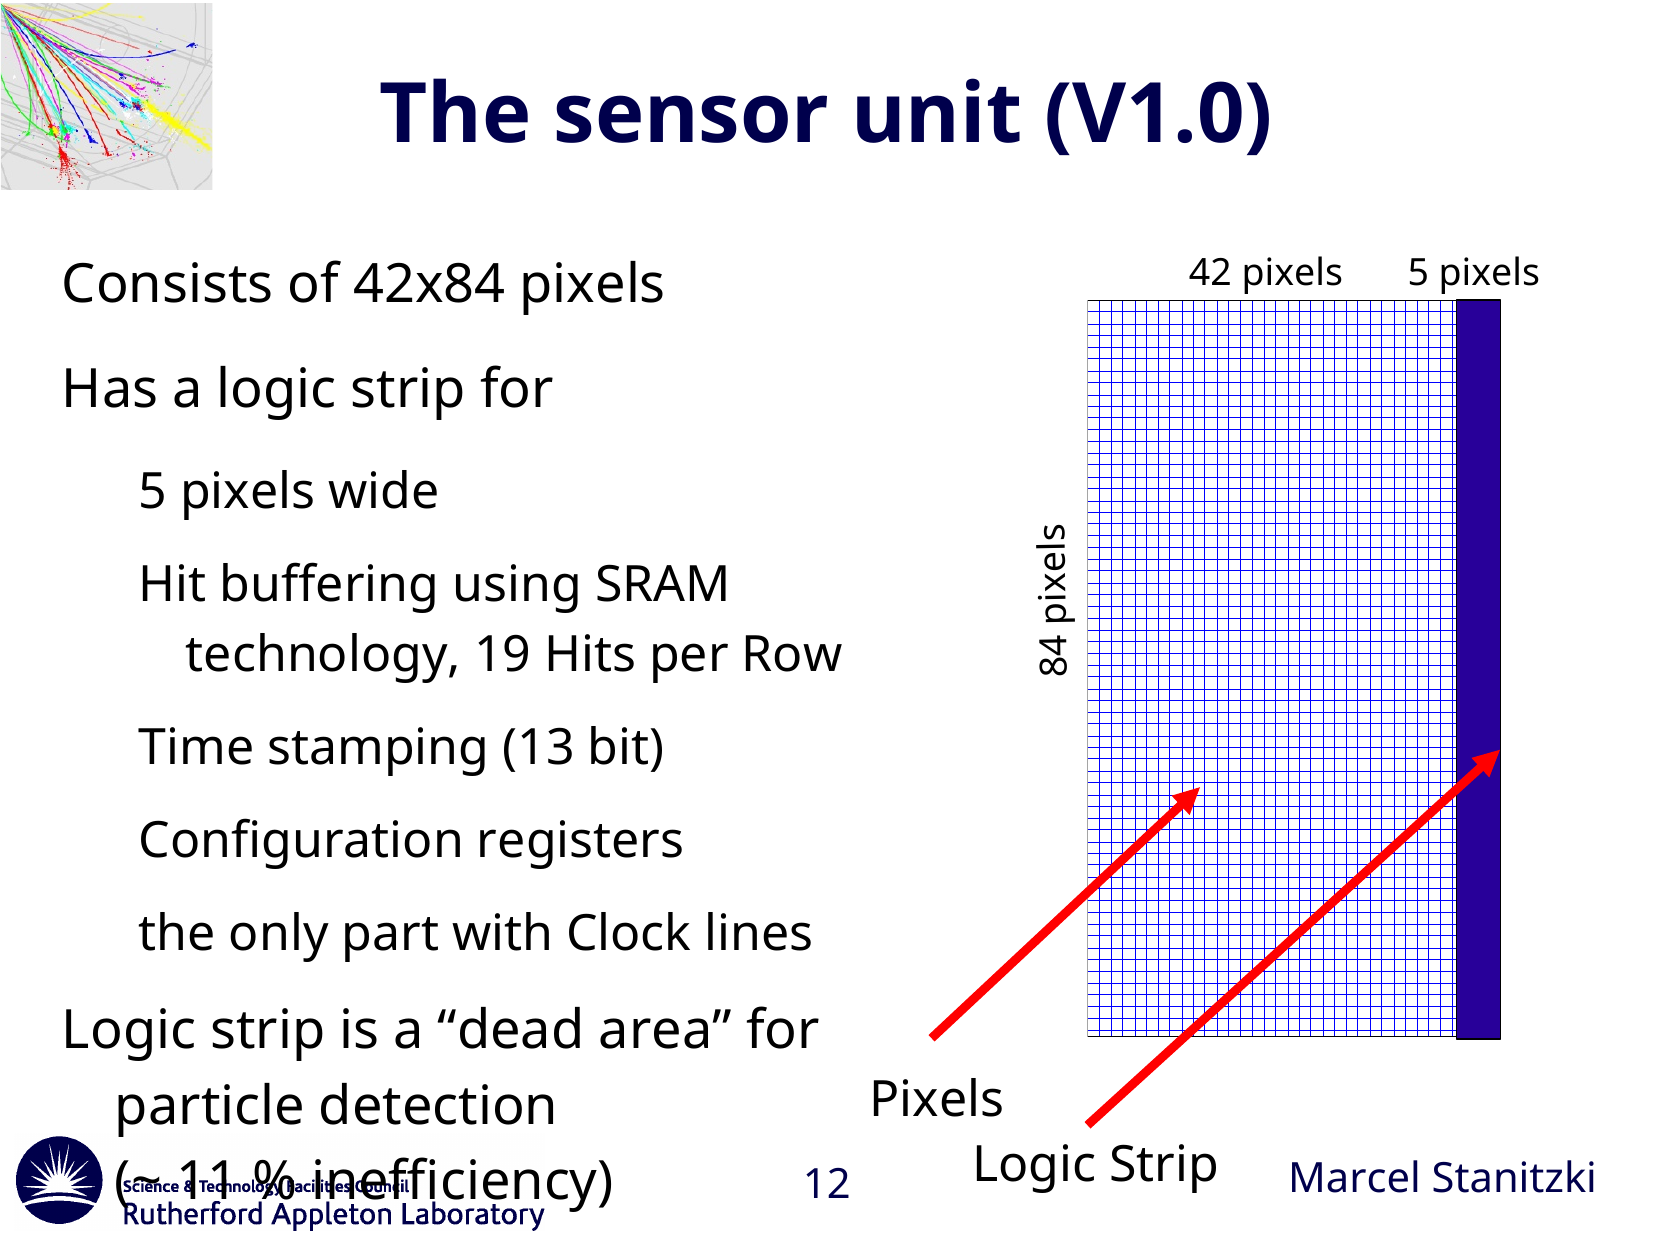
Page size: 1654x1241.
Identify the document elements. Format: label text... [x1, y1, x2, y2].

picture [1087, 300, 1456, 1039]
picture [14, 1133, 545, 1231]
text_box Pixels [854, 1054, 1026, 1130]
list Consists of 42x84 pixels Has a logic strip for 5 pixels wide Hit buffering using SRAM technology, 19 Hits per Row Time stamping (13 bit) Configuration registers the only part with Clock lines Logic strip is a “dead area” for particle detection (~ 11 % inefficiency) [44, 242, 965, 1128]
text_box Logic Strip [957, 1119, 1249, 1195]
text_box [1456, 300, 1501, 782]
title The sensor unit (V1.0) [203, 5, 1451, 213]
text_box 42 pixels [1174, 236, 1370, 298]
picture [0, 3, 213, 190]
picture [1190, 797, 1456, 1039]
text_box 84 pixels [1015, 497, 1080, 694]
text_box [1456, 750, 1501, 1039]
text_box 5 pixels [1392, 236, 1565, 298]
